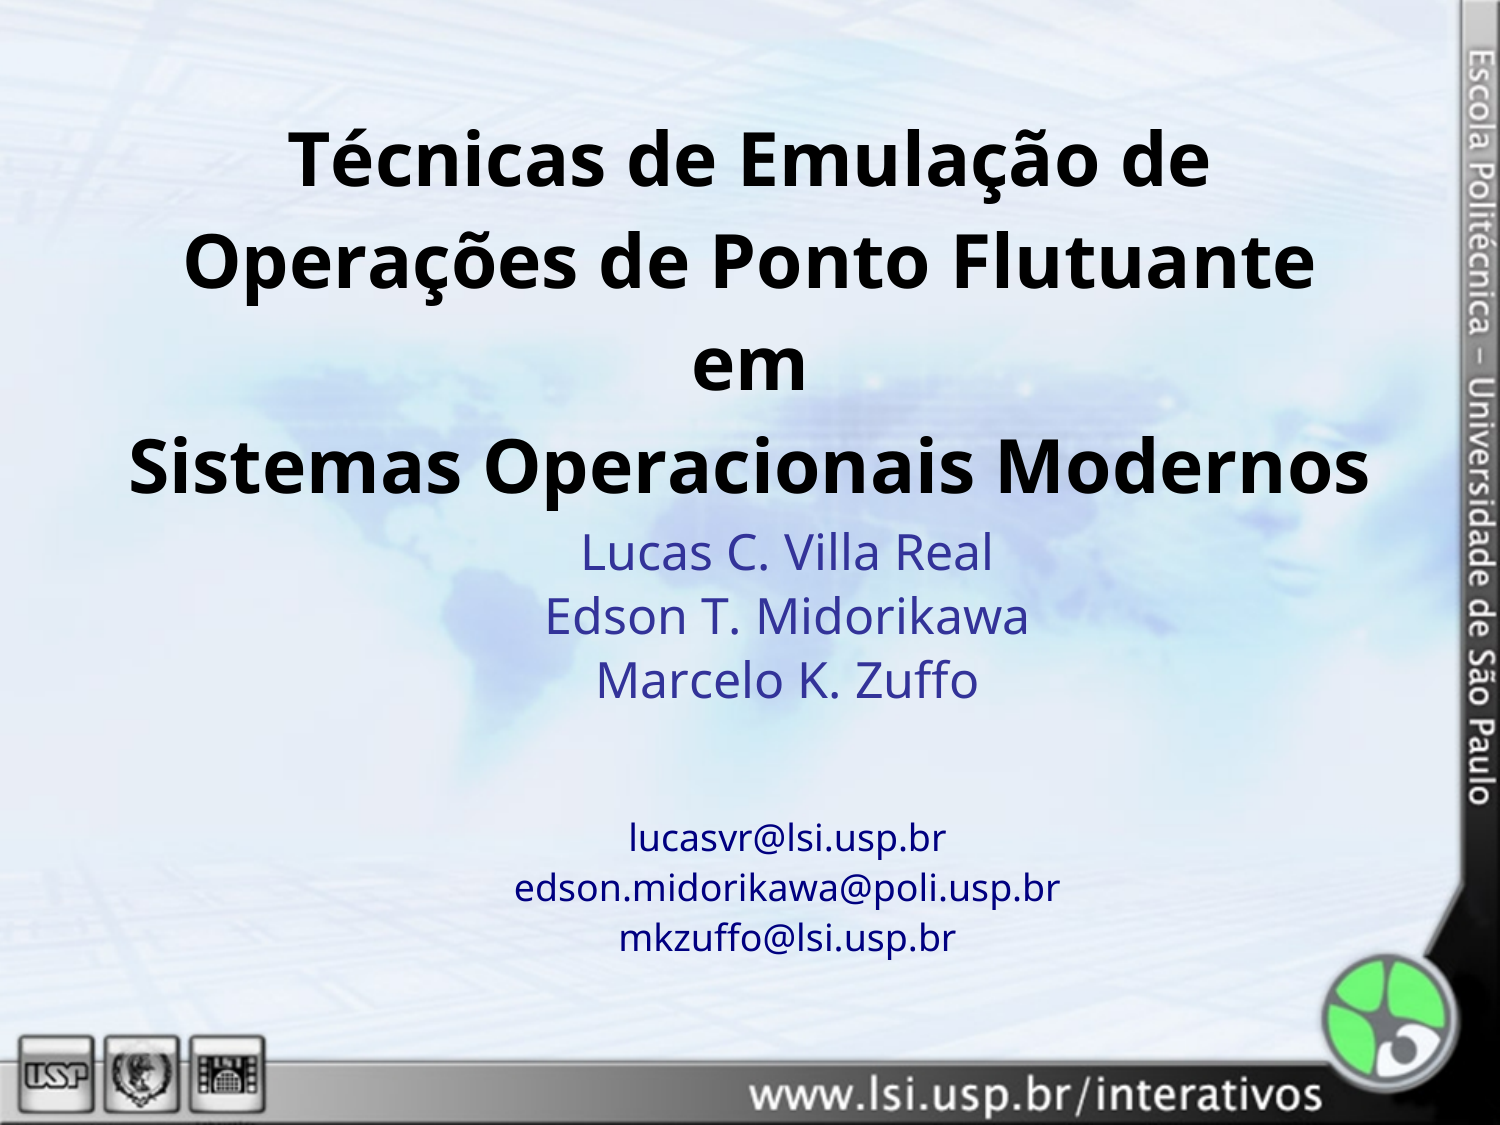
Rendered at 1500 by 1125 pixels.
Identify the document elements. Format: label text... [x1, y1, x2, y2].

subtitle Lucas C. Villa Real Edson T. Midorikawa Marcelo K. Zuffo lucasvr@lsi.usp.br edson.midorikawa@poli.usp.br mkzuffo@lsi.usp.br [225, 519, 1276, 928]
picture [0, 0, 1500, 1125]
title Técnicas de Emulação de Operações de Ponto Flutuante em Sistemas Operacionais Modernos [112, 167, 1388, 454]
